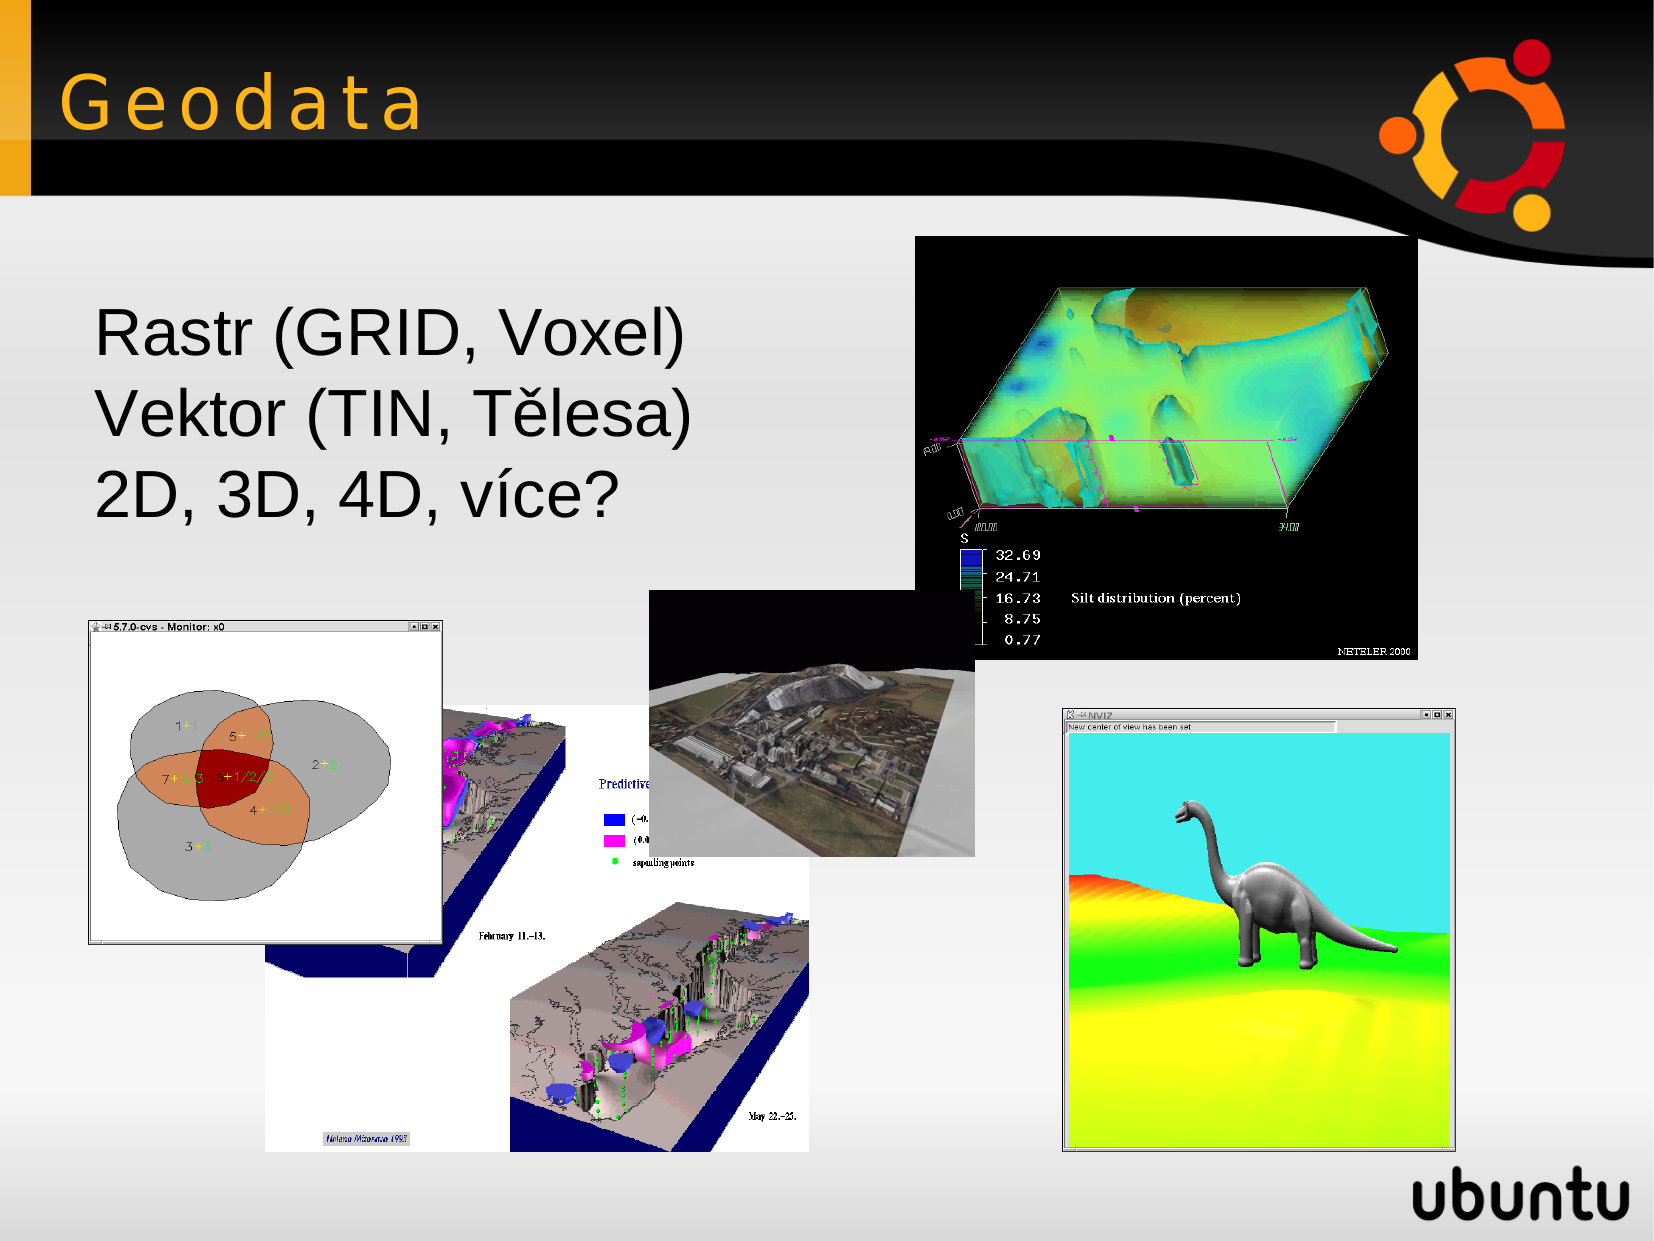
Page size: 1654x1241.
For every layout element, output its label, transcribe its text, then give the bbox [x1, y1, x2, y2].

list Rastr (GRID, Voxel) Vektor (TIN, Tělesa) 2D, 3D, 4D, více? [809, 295, 1565, 1114]
list Rastr (GRID, Voxel) Vektor (TIN, Tělesa) 2D, 3D, 4D, více? [76, 295, 915, 1114]
picture [0, 0, 1654, 1241]
title Geodata [59, 29, 1270, 178]
